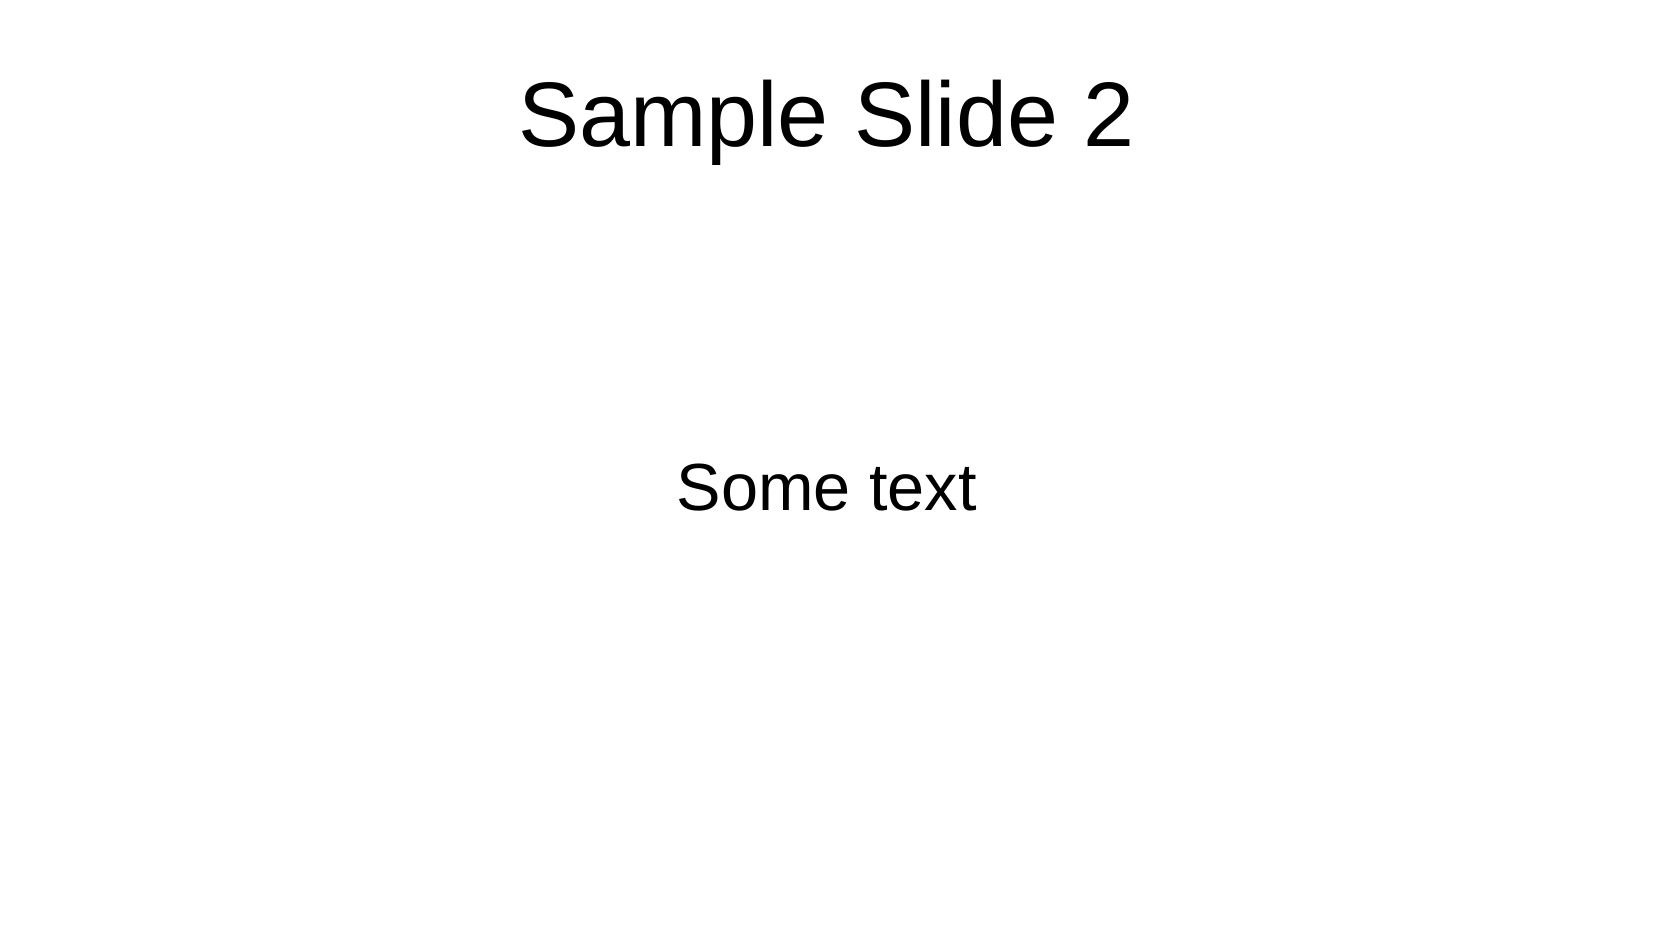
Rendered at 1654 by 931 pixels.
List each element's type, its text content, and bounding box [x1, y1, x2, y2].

title Sample Slide 2 [82, 37, 1571, 193]
subtitle Some text [82, 217, 1571, 758]
